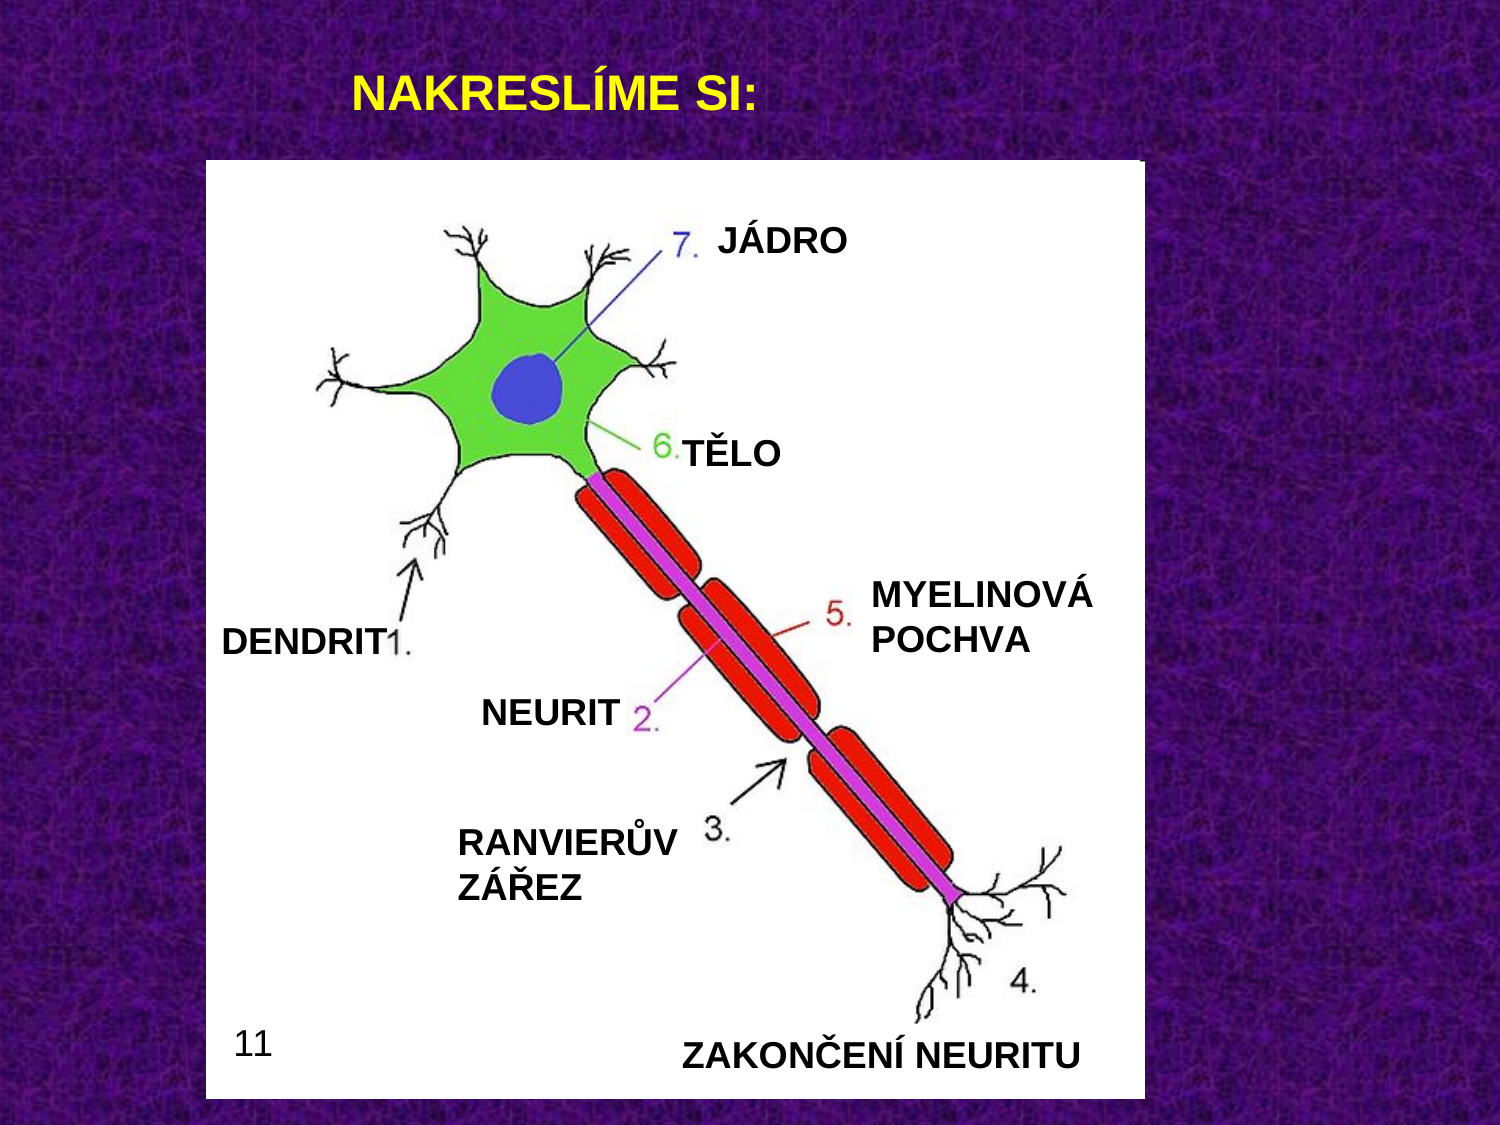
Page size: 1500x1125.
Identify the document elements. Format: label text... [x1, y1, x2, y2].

text_box NAKRESLÍME SI: [336, 52, 1294, 129]
text_box JÁDRO [702, 207, 1022, 269]
text_box RANVIERŮV ZÁŘEZ [442, 810, 751, 917]
text_box 11 [218, 1011, 313, 1072]
text_box TĚLO [667, 420, 1010, 482]
text_box ZAKONČENÍ NEURITU [667, 1023, 1117, 1084]
text_box MYELINOVÁ POCHVA [856, 562, 1199, 668]
text_box DENDRIT [206, 609, 526, 671]
picture [0, 0, 1500, 1125]
text_box NEURIT [466, 680, 679, 742]
